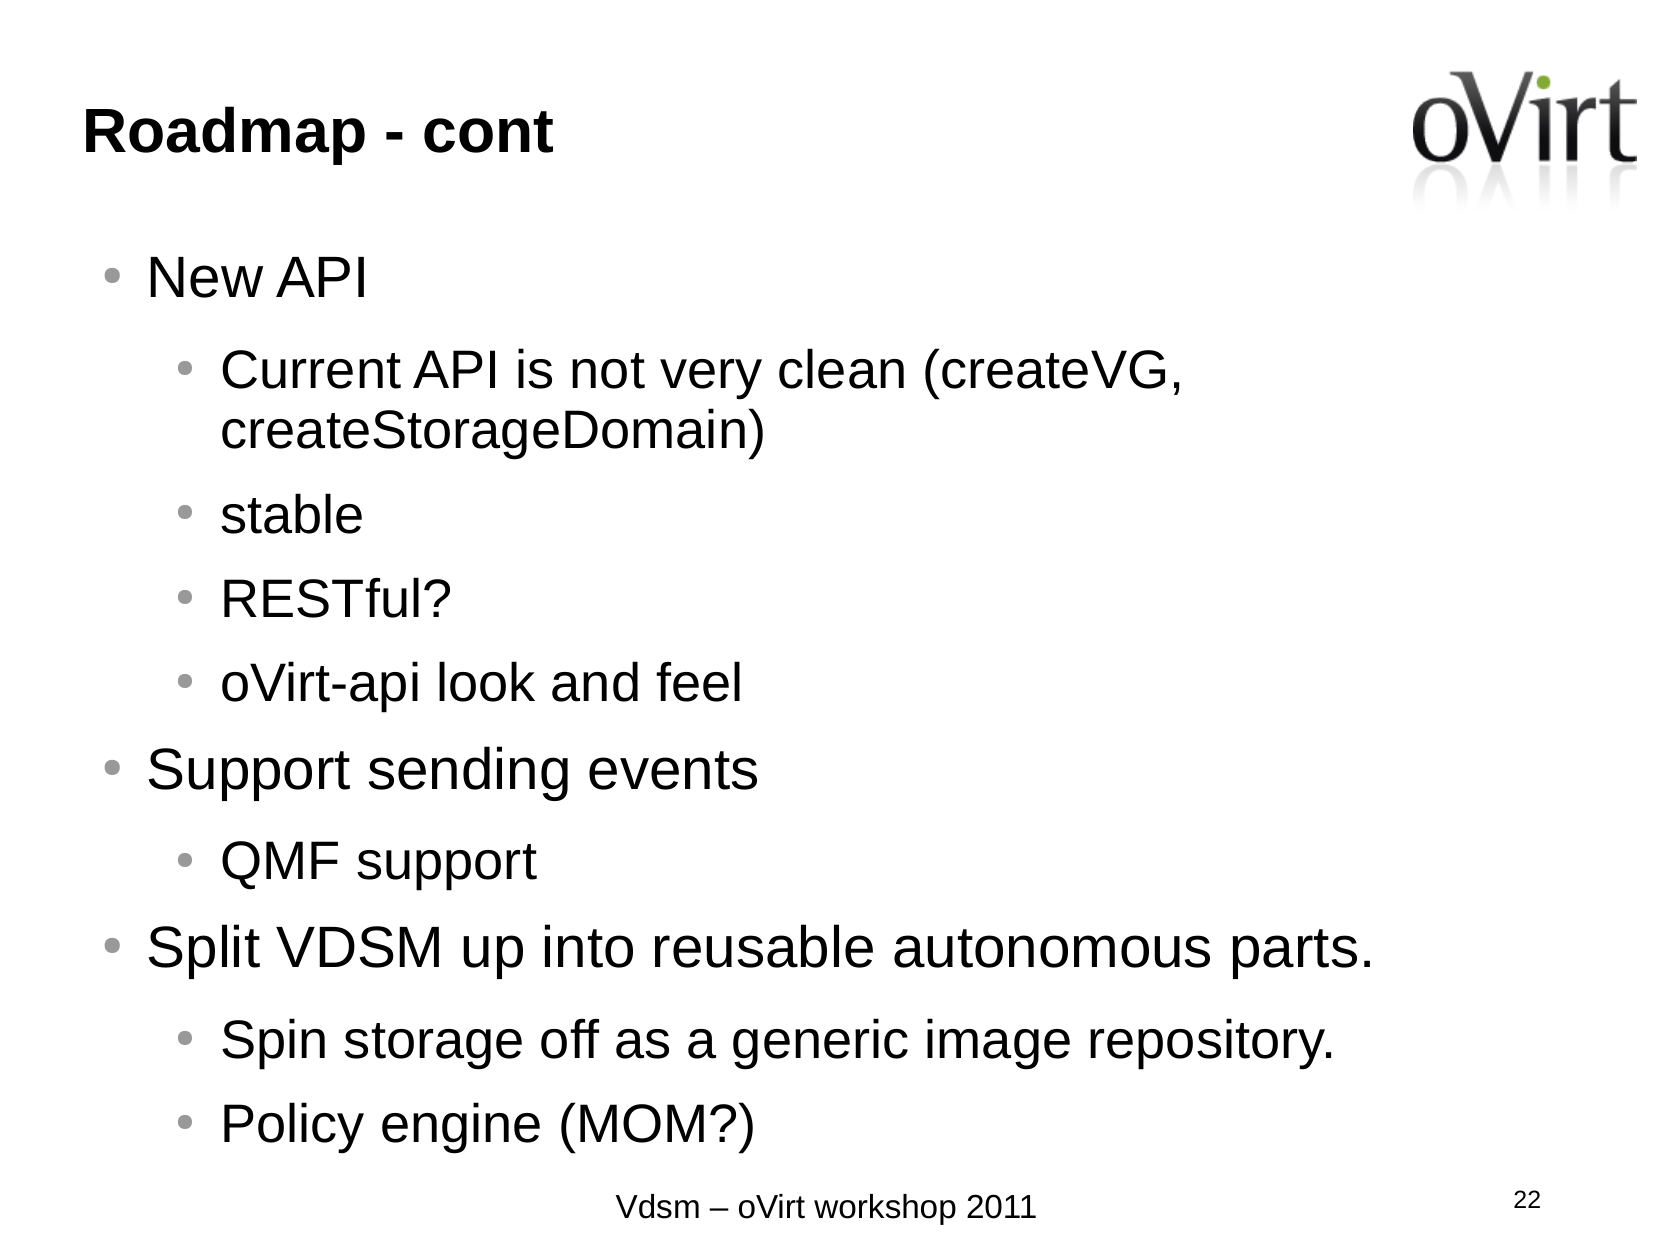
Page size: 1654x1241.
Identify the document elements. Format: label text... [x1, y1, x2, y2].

title Roadmap - cont [82, 37, 1571, 226]
picture [1571, 63, 1637, 212]
list New API Current API is not very clean (createVG, createStorageDomain) stable RESTful? oVirt-api look and feel Support sending events QMF support Split VDSM up into reusable autonomous parts. Spin storage off as a generic image repository. Policy engine (MOM?) [86, 244, 1576, 1155]
